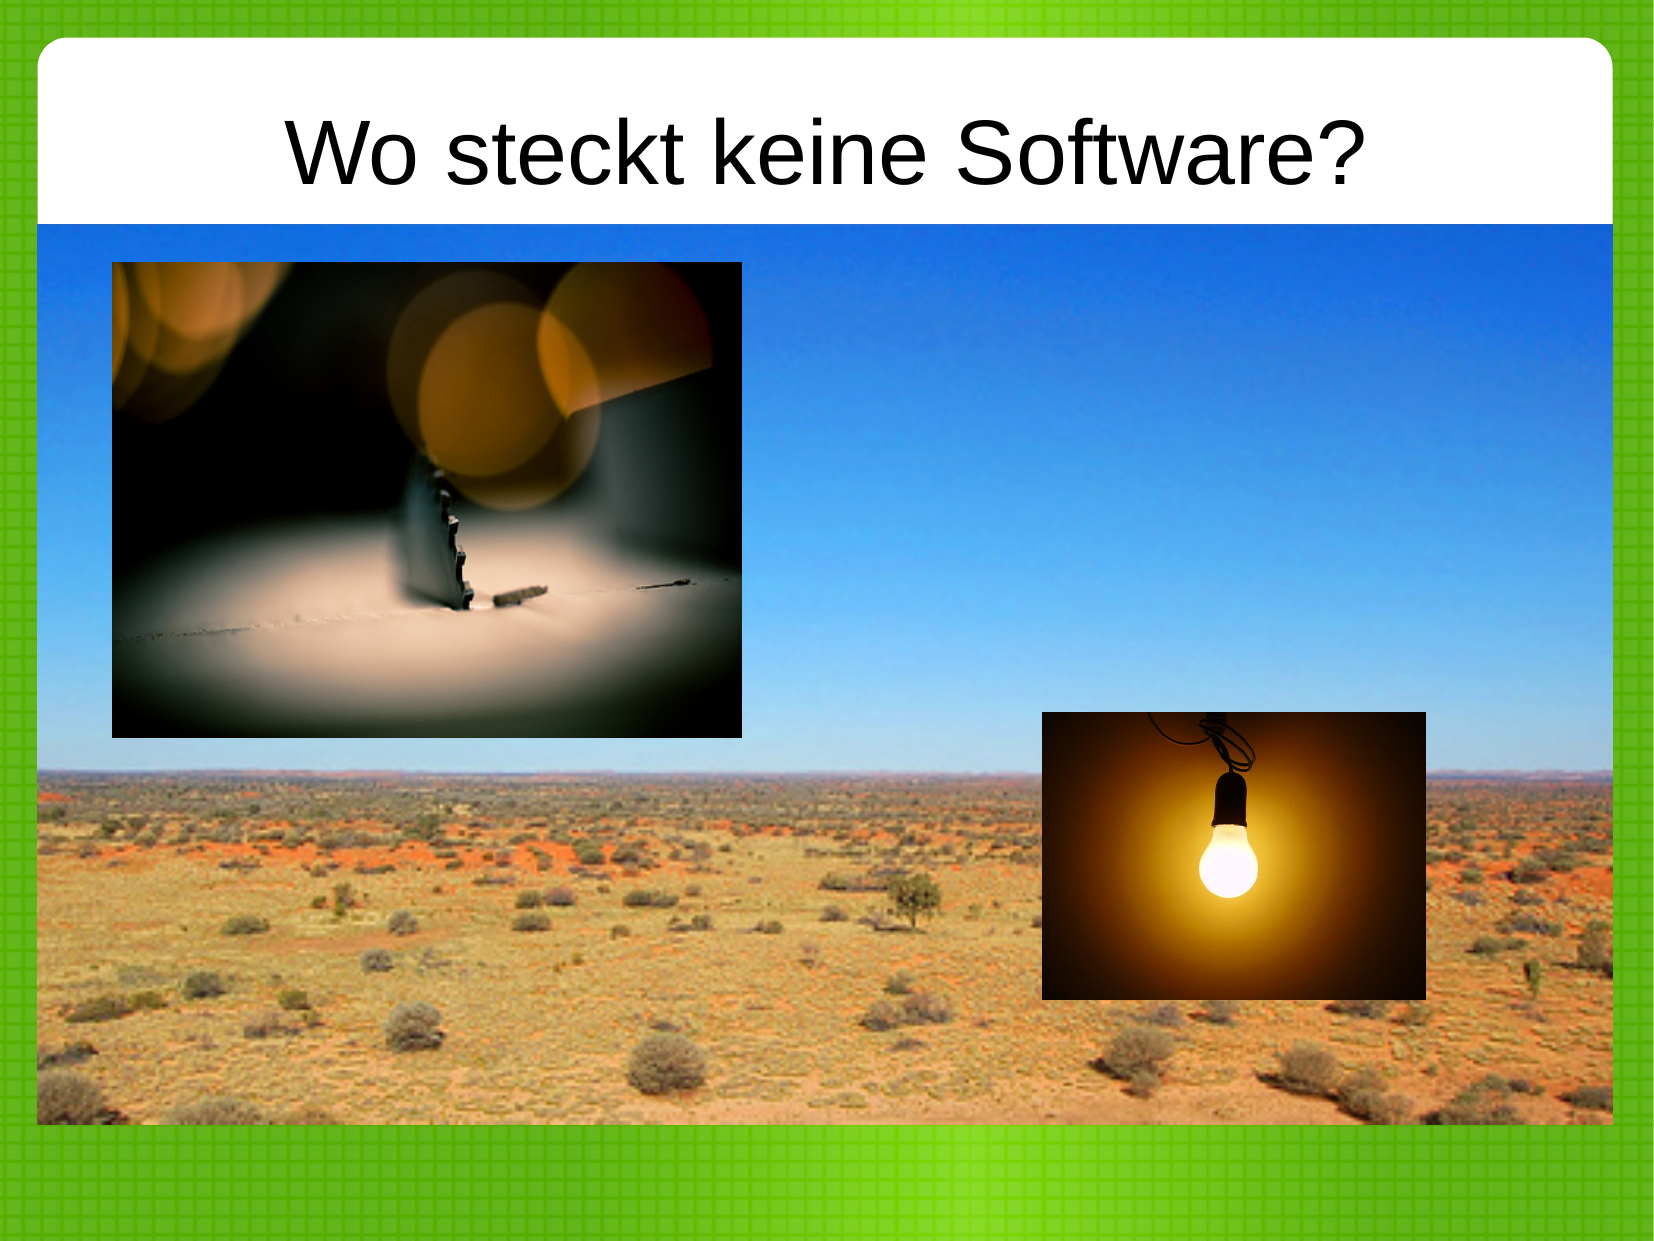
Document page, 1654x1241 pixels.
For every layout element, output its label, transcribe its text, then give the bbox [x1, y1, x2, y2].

title Wo steckt keine Software? [82, 56, 1571, 224]
picture [0, 0, 1654, 1241]
